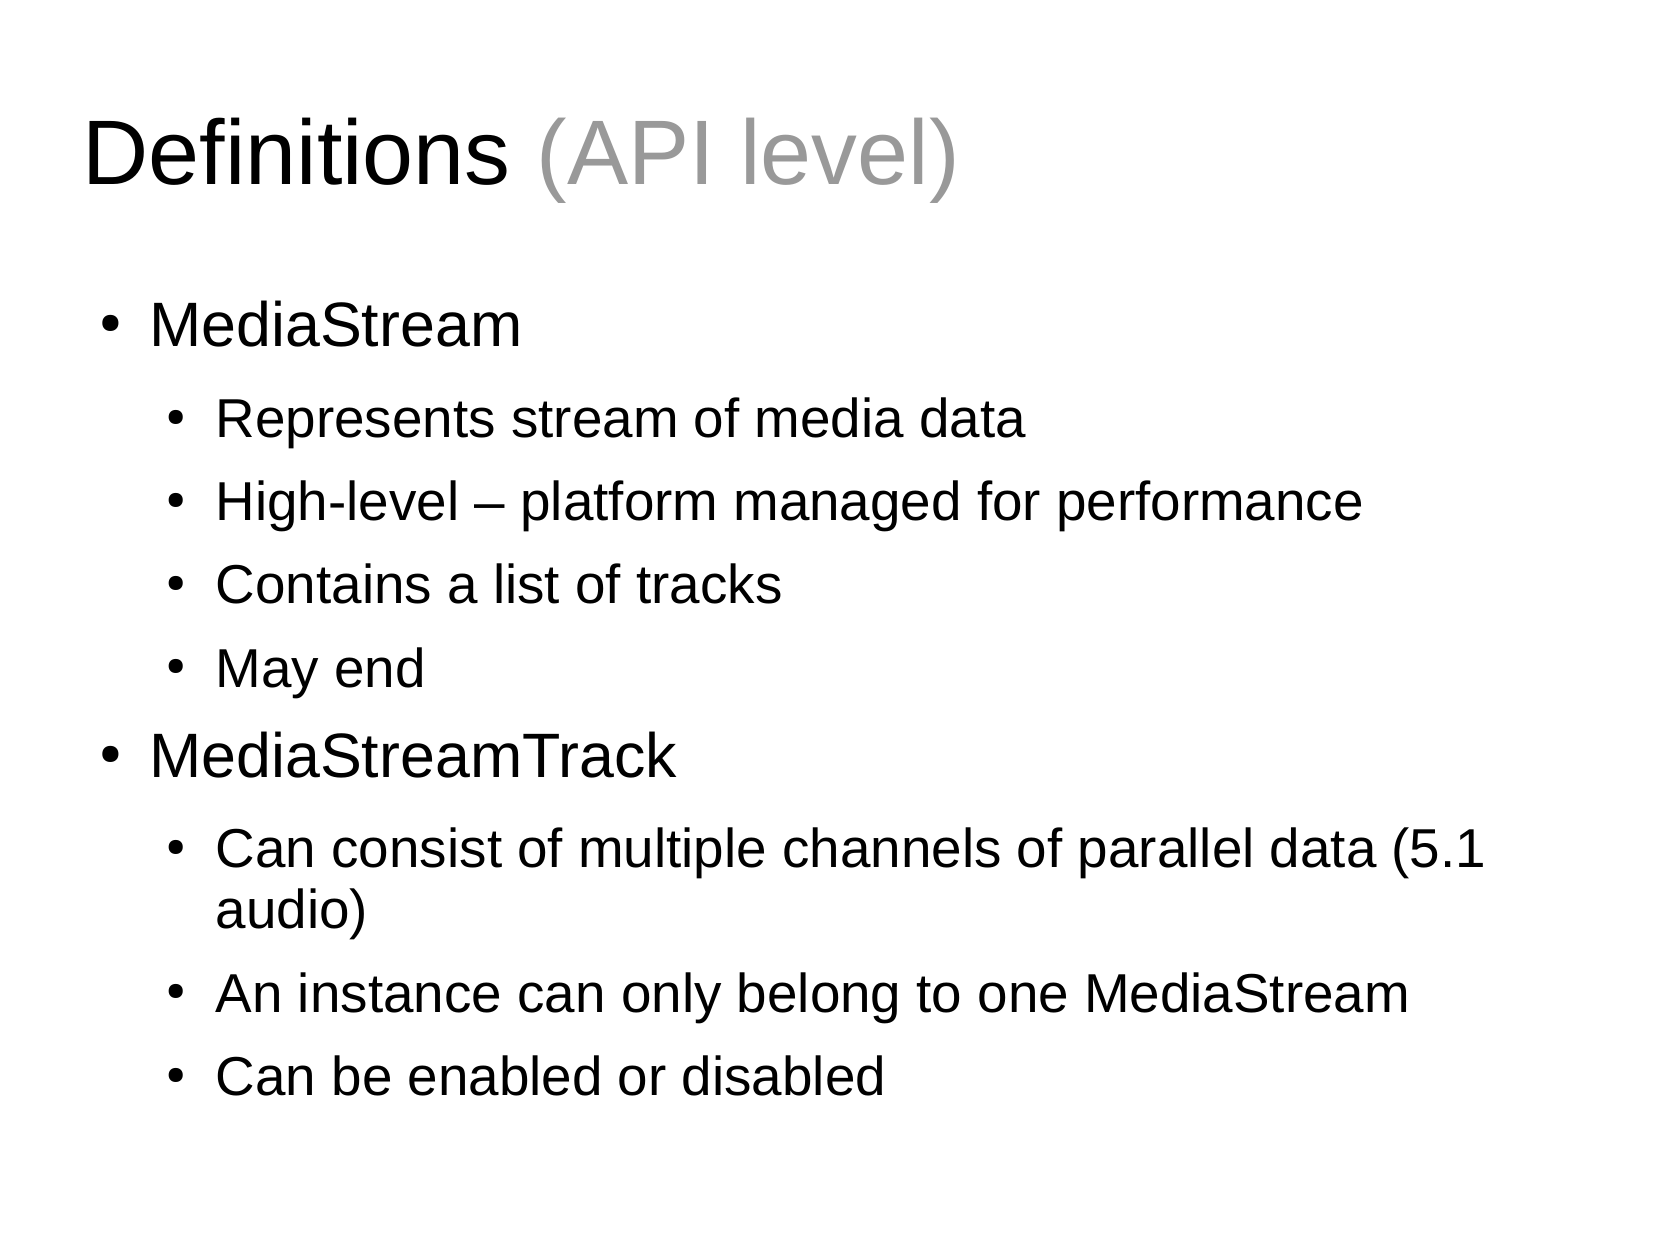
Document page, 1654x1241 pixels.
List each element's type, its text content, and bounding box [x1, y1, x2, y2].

list MediaStream Represents stream of media data High-level – platform managed for performance Contains a list of tracks May end MediaStreamTrack Can consist of multiple channels of parallel data (5.1 audio) An instance can only belong to one MediaStream Can be enabled or disabled [82, 290, 1571, 1109]
title Definitions (API level) [82, 49, 1571, 257]
